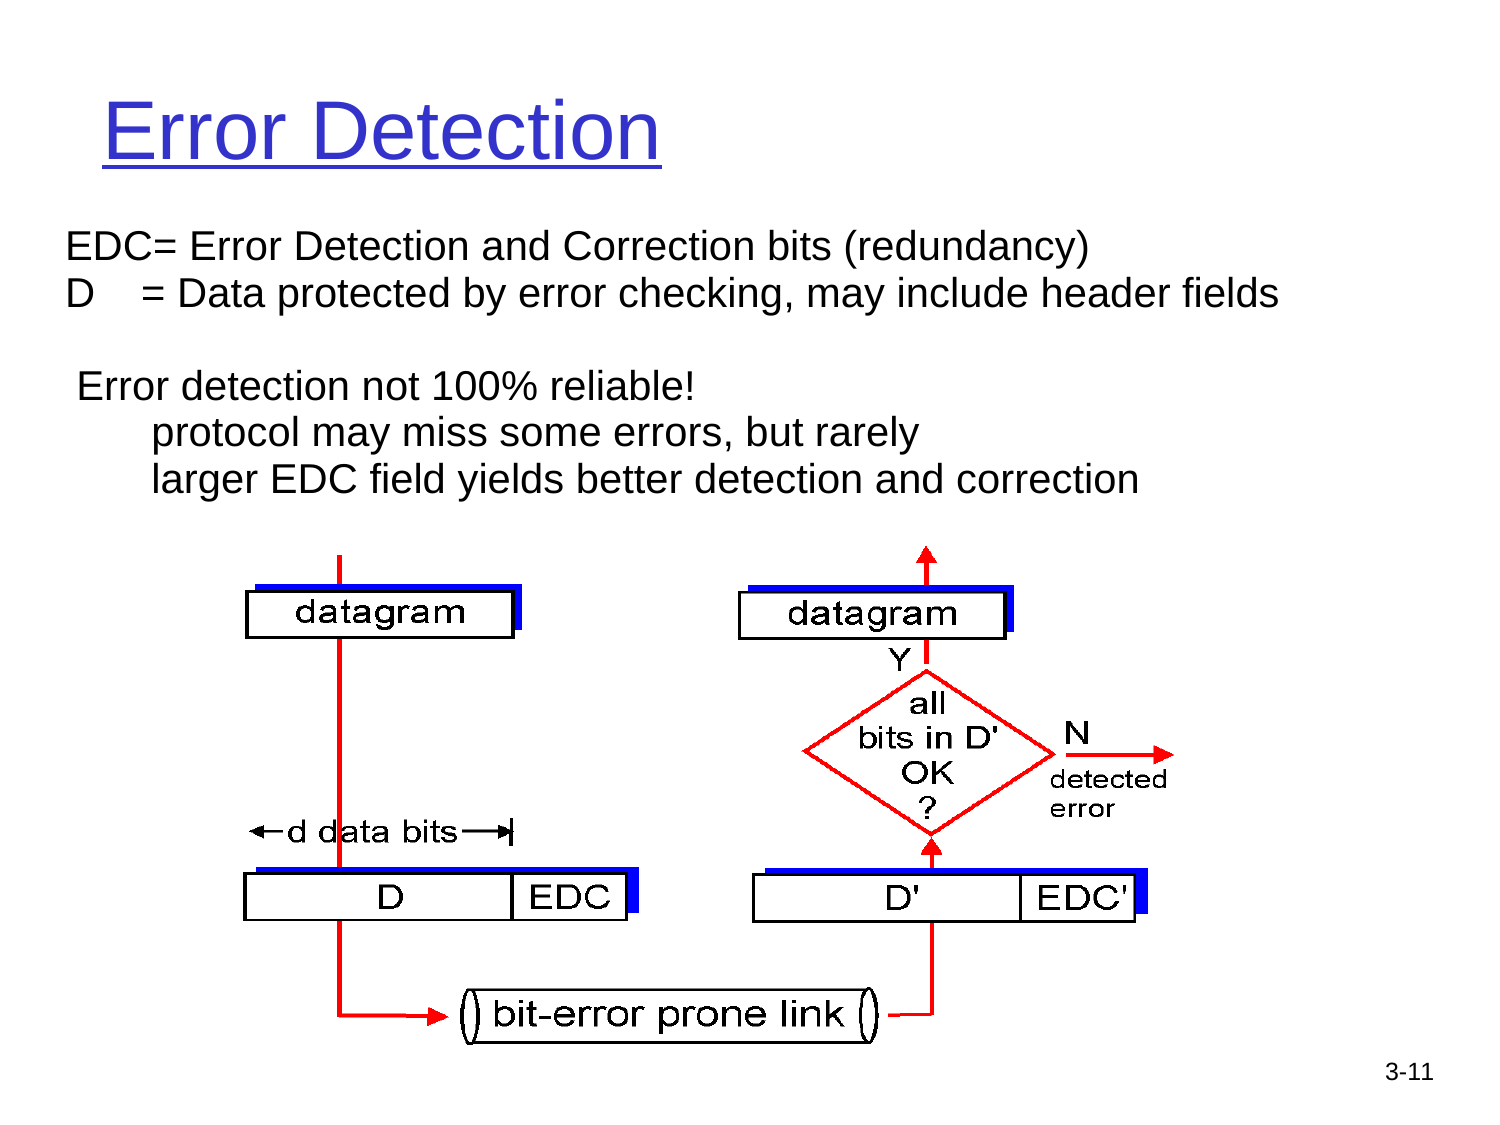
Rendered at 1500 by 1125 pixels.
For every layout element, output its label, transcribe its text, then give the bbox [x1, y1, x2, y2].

text_box EDC= Error Detection and Correction bits (redundancy) D = Data protected by error checking, may include header fields Error detection not 100% reliable! protocol may miss some errors, but rarely larger EDC field yields better detection and correction [50, 215, 1485, 510]
picture [243, 545, 1174, 1056]
title Error Detection [87, 37, 1363, 215]
